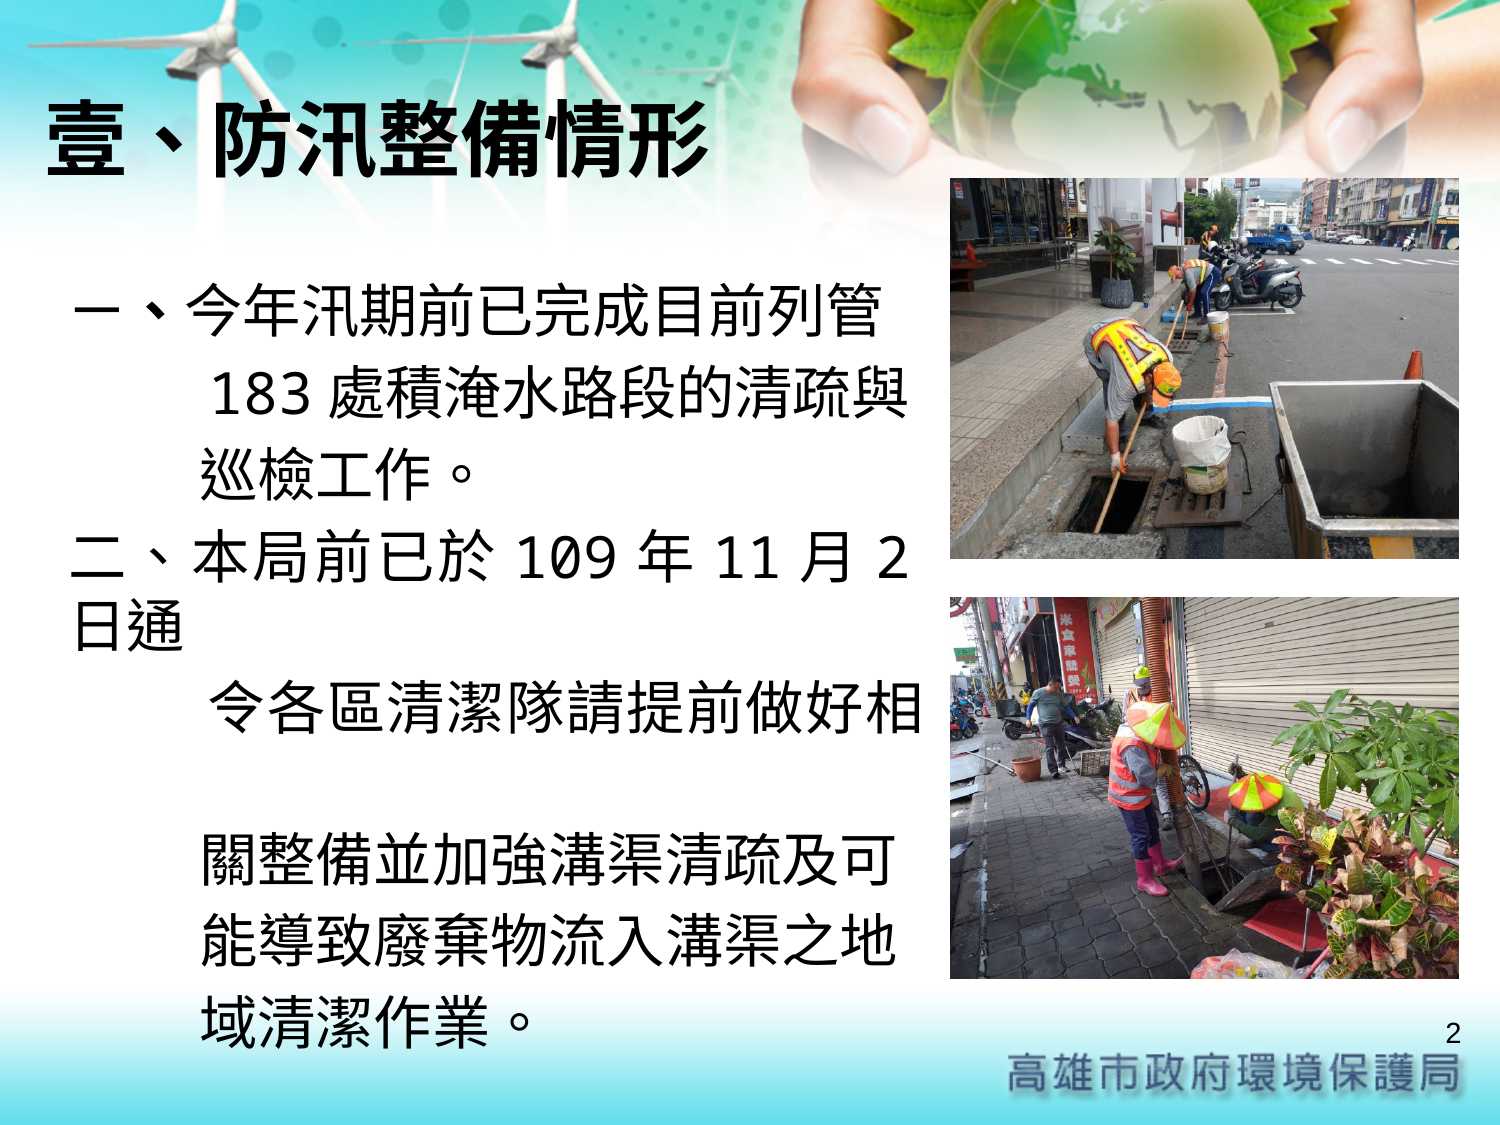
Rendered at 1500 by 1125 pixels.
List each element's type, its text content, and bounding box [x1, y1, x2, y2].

picture [0, 0, 1500, 1125]
subtitle ㄧ、今年汛期前已完成目前列管 183處積淹水路段的清疏與 巡檢工作。 二、本局前已於109年11月2日通 令各區清潔隊請提前做好相 關整備並加強溝渠清疏及可 能導致廢棄物流入溝渠之地 域清潔作業。 [53, 267, 940, 1071]
slide_number 2 [1132, 1007, 1477, 1082]
title 壹、防汛整備情形 [29, 42, 1305, 232]
